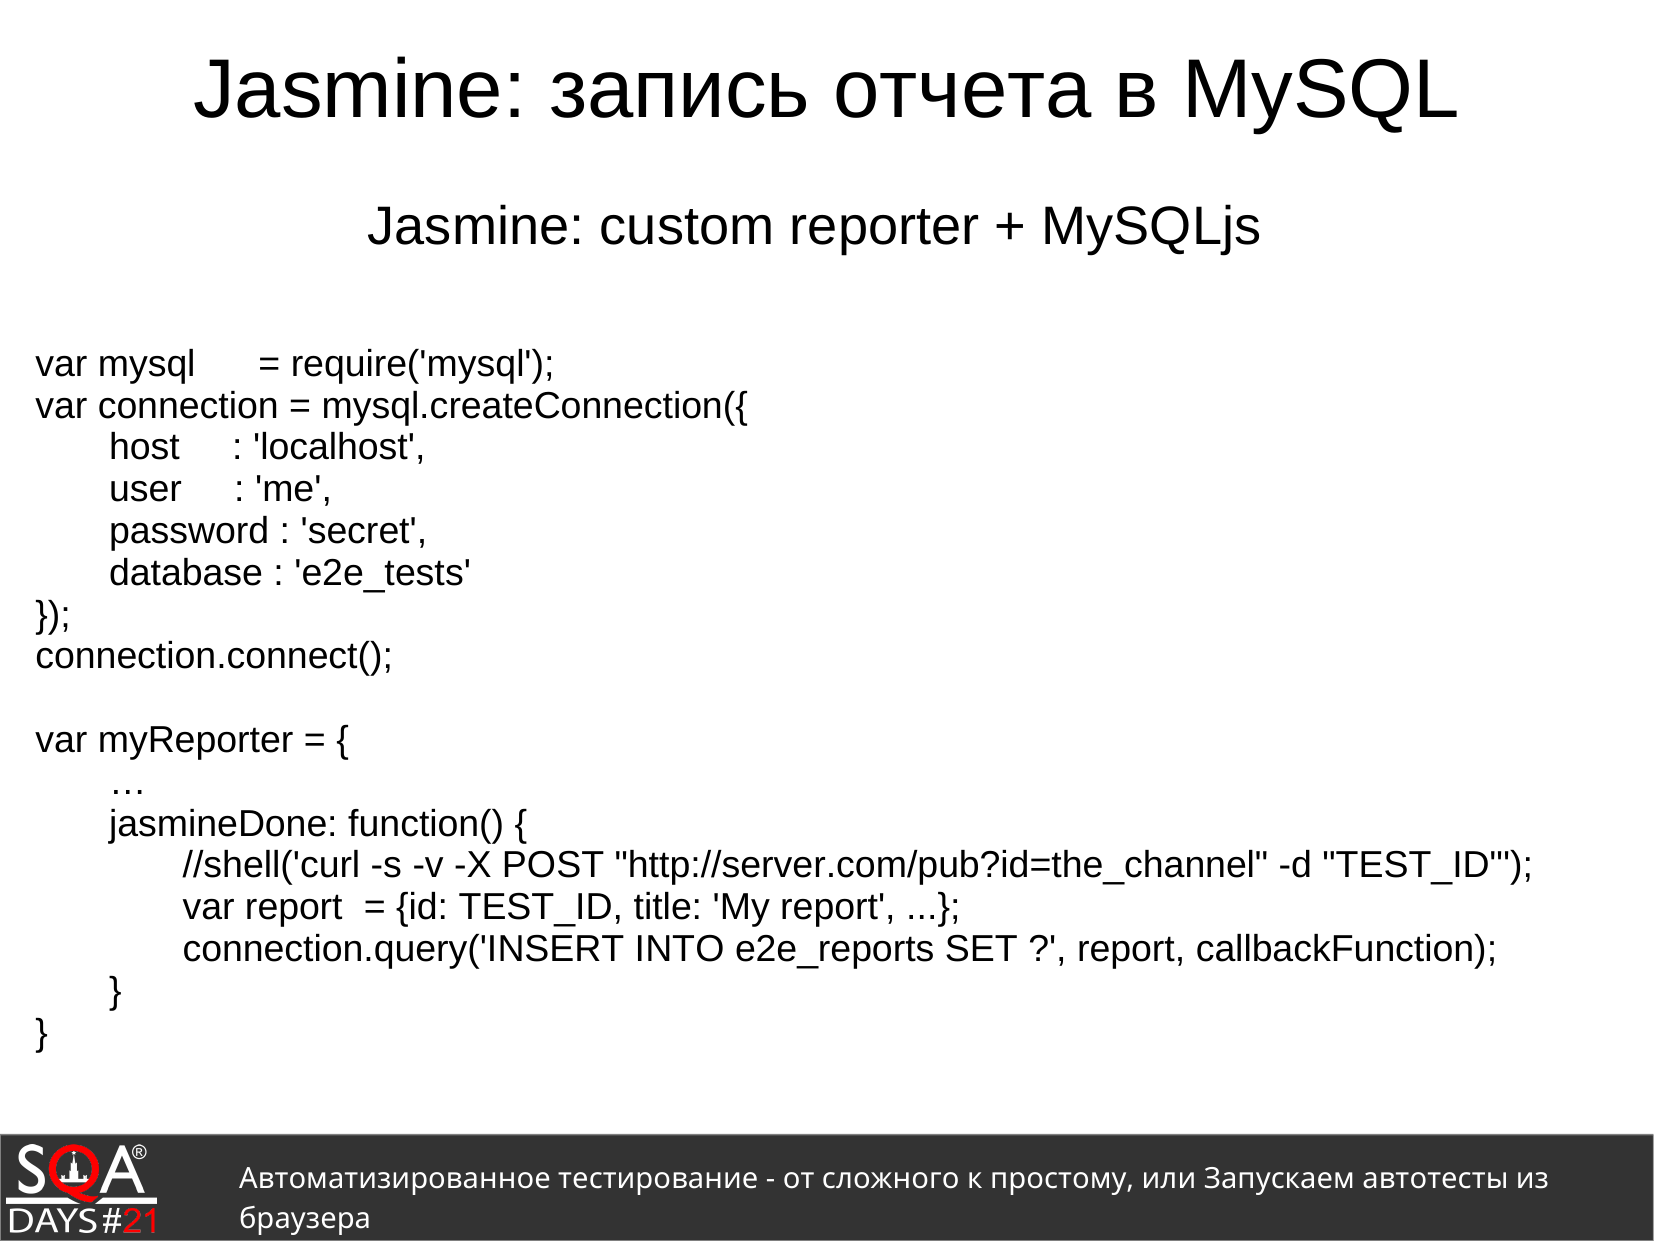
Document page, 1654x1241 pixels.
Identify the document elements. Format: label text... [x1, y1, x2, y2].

text_box [0, 1134, 1654, 1241]
text_box Автоматизированное тестирование - от сложного к простому, или Запускаем автотесты из браузера [224, 1148, 1607, 1229]
text_box var mysql = require('mysql'); var connection = mysql.createConnection({ host : 'localhost', user : 'me', password : 'secret', database : 'e2e_tests' }); connection.connect(); var myReporter = { … jasmineDone: function() { //shell('curl -s -v -X POST "http://server.com/pub?id=the_channel" -d "TEST_ID"'); var report = {id: TEST_ID, title: 'My report', ...}; connection.query('INSERT INTO e2e_reports SET ?', report, callbackFunction); } } [20, 335, 1642, 1148]
picture [6, 1144, 157, 1233]
text_box Jasmine: запись отчета в MySQL [0, 36, 1654, 245]
text_box Jasmine: custom reporter + MySQLjs [59, 188, 1571, 269]
